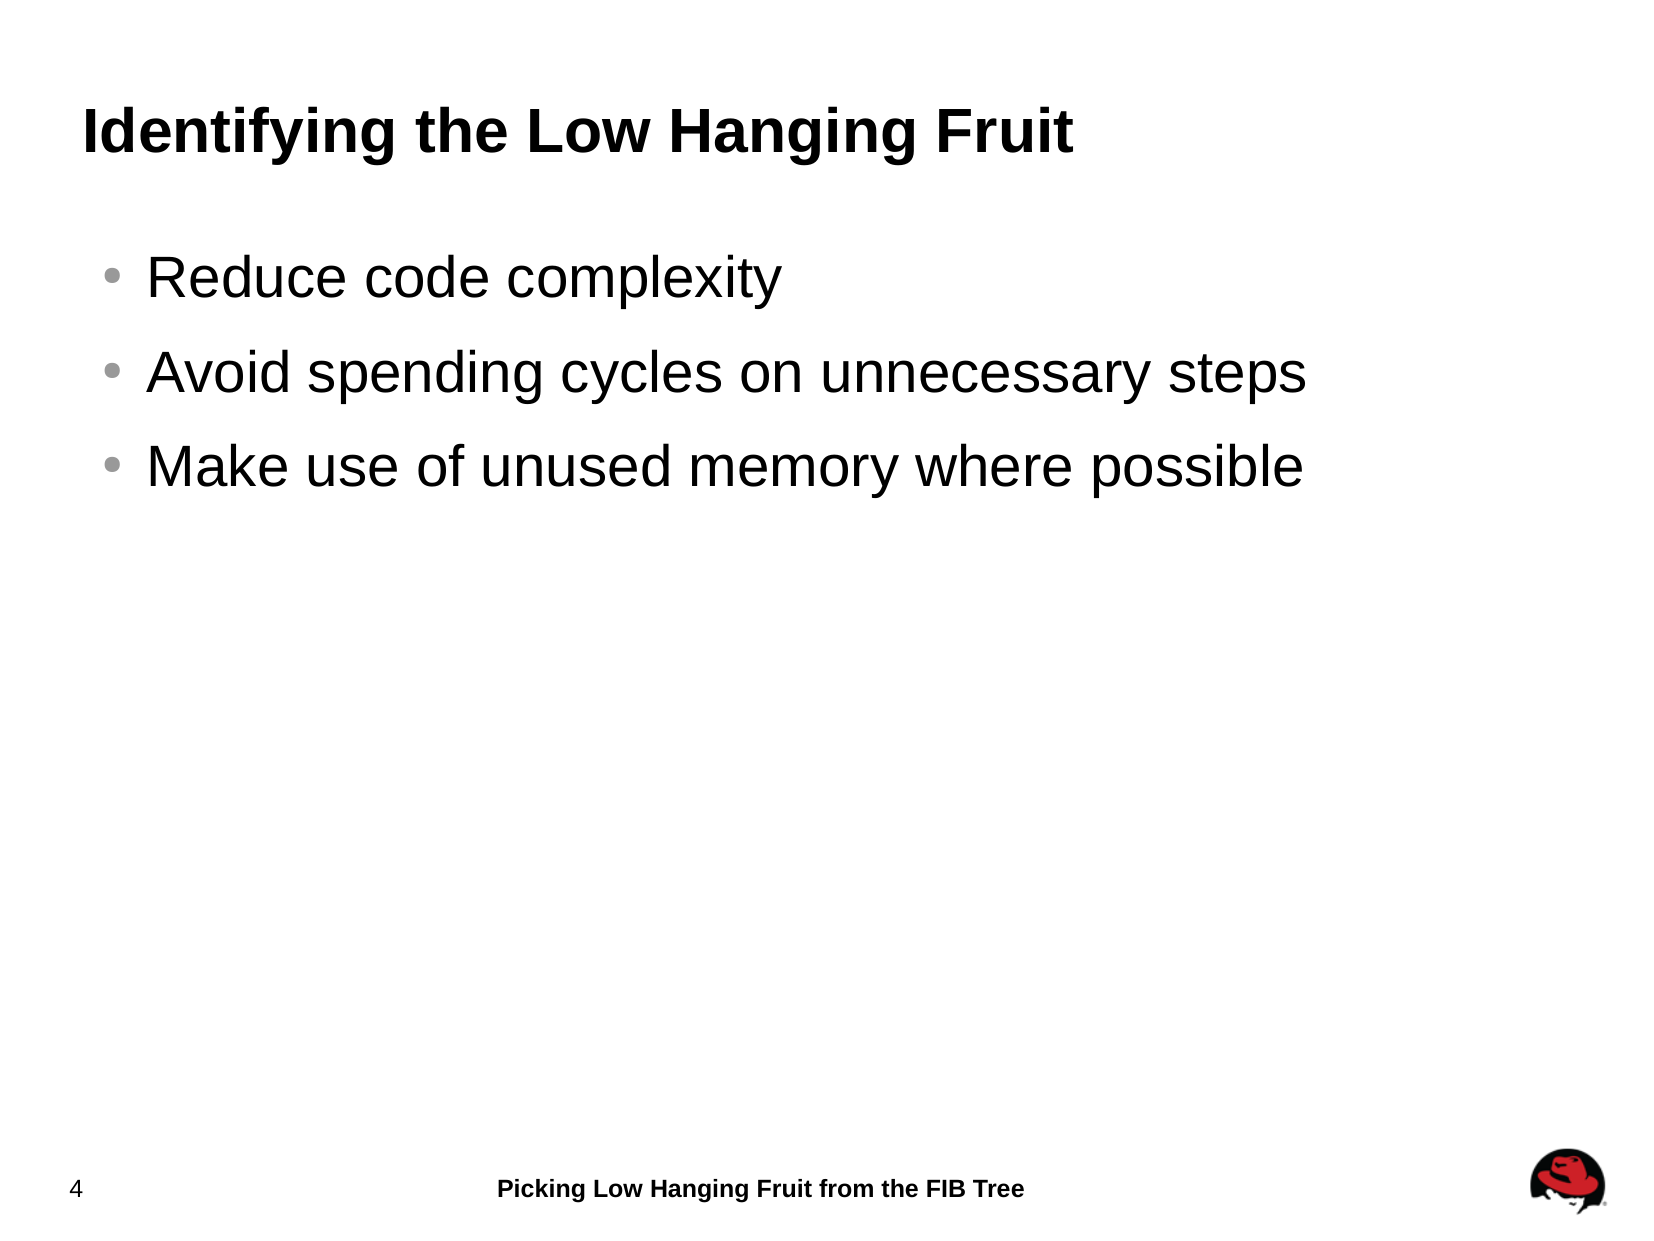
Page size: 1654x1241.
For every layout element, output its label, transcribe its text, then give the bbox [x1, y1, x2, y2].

title Identifying the Low Hanging Fruit [82, 37, 1571, 226]
picture [1529, 1146, 1613, 1224]
list Reduce code complexity Avoid spending cycles on unnecessary steps Make use of unused memory where possible [86, 244, 1576, 1039]
